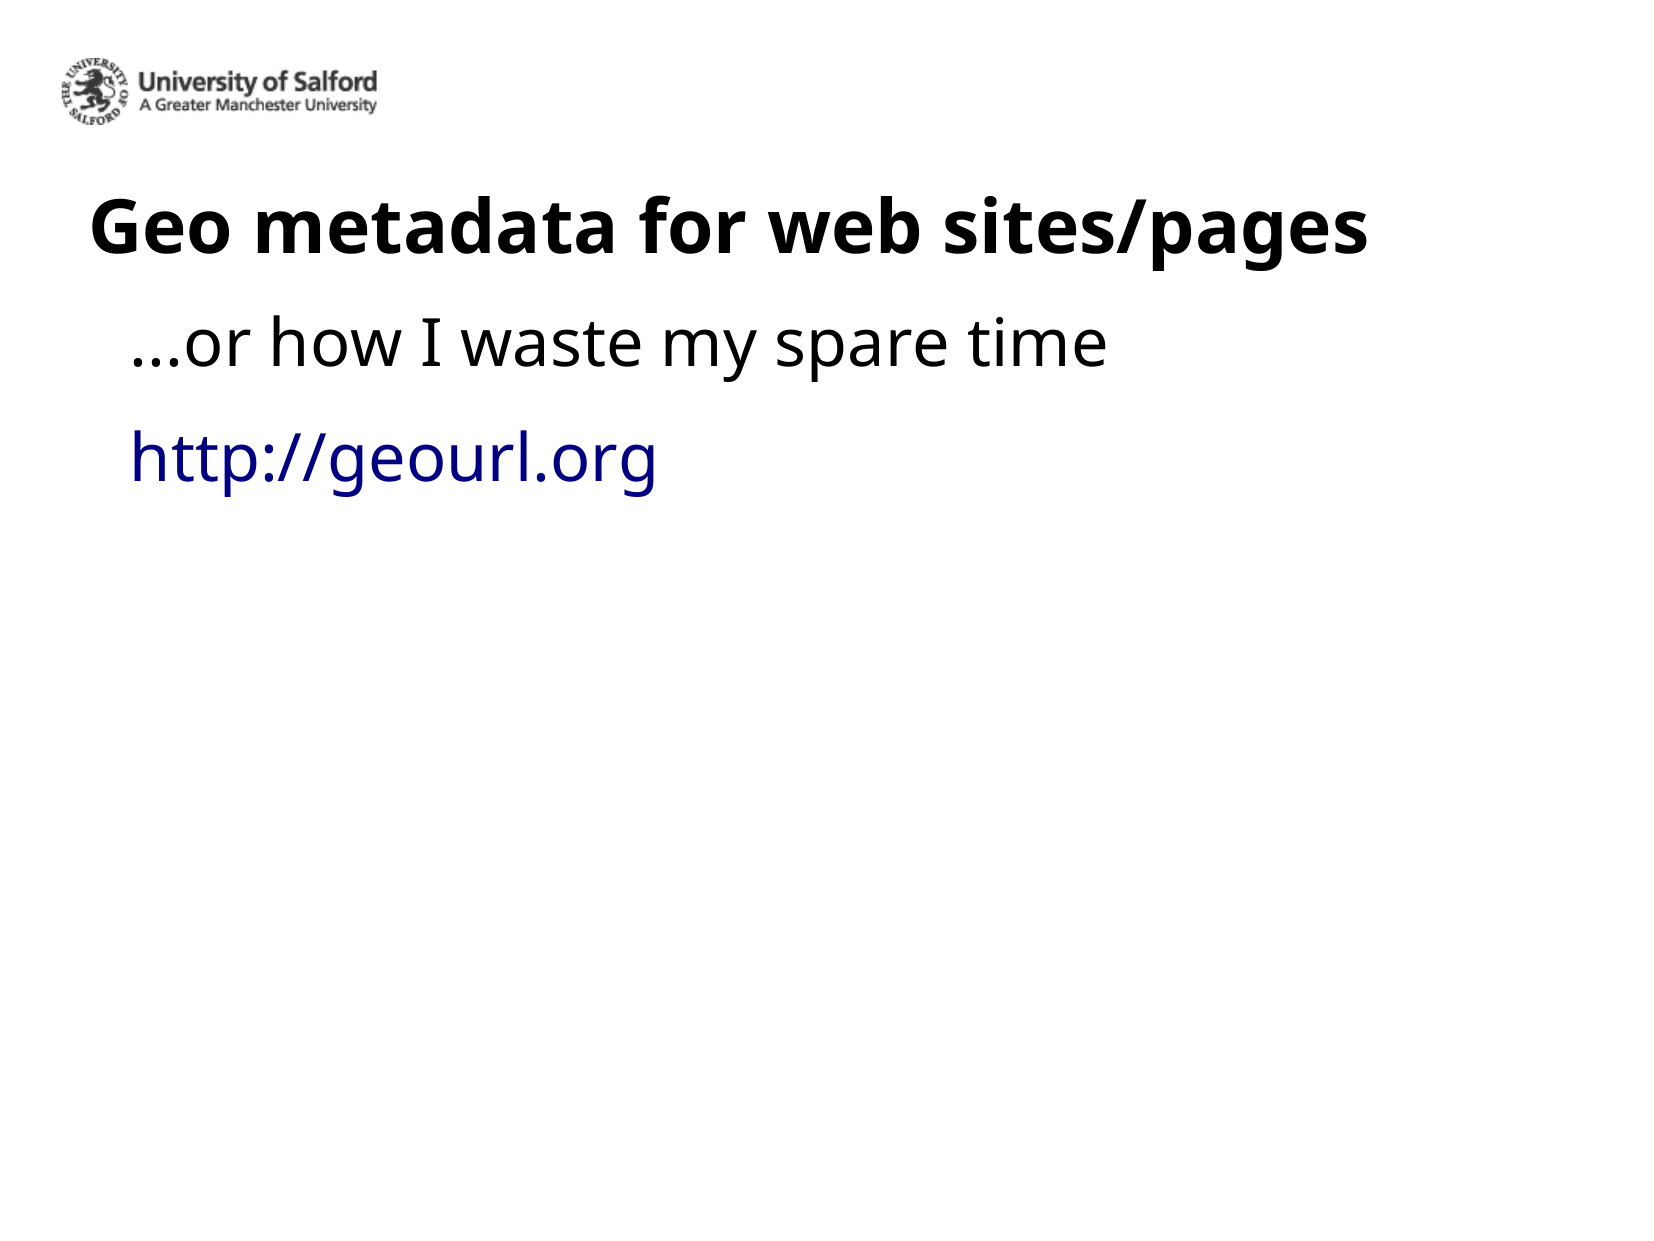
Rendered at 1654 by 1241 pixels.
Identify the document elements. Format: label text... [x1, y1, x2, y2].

list ...or how I waste my spare time http://geourl.org [88, 295, 1565, 1137]
picture [59, 58, 380, 125]
title Geo metadata for web sites/pages [88, 178, 1565, 269]
